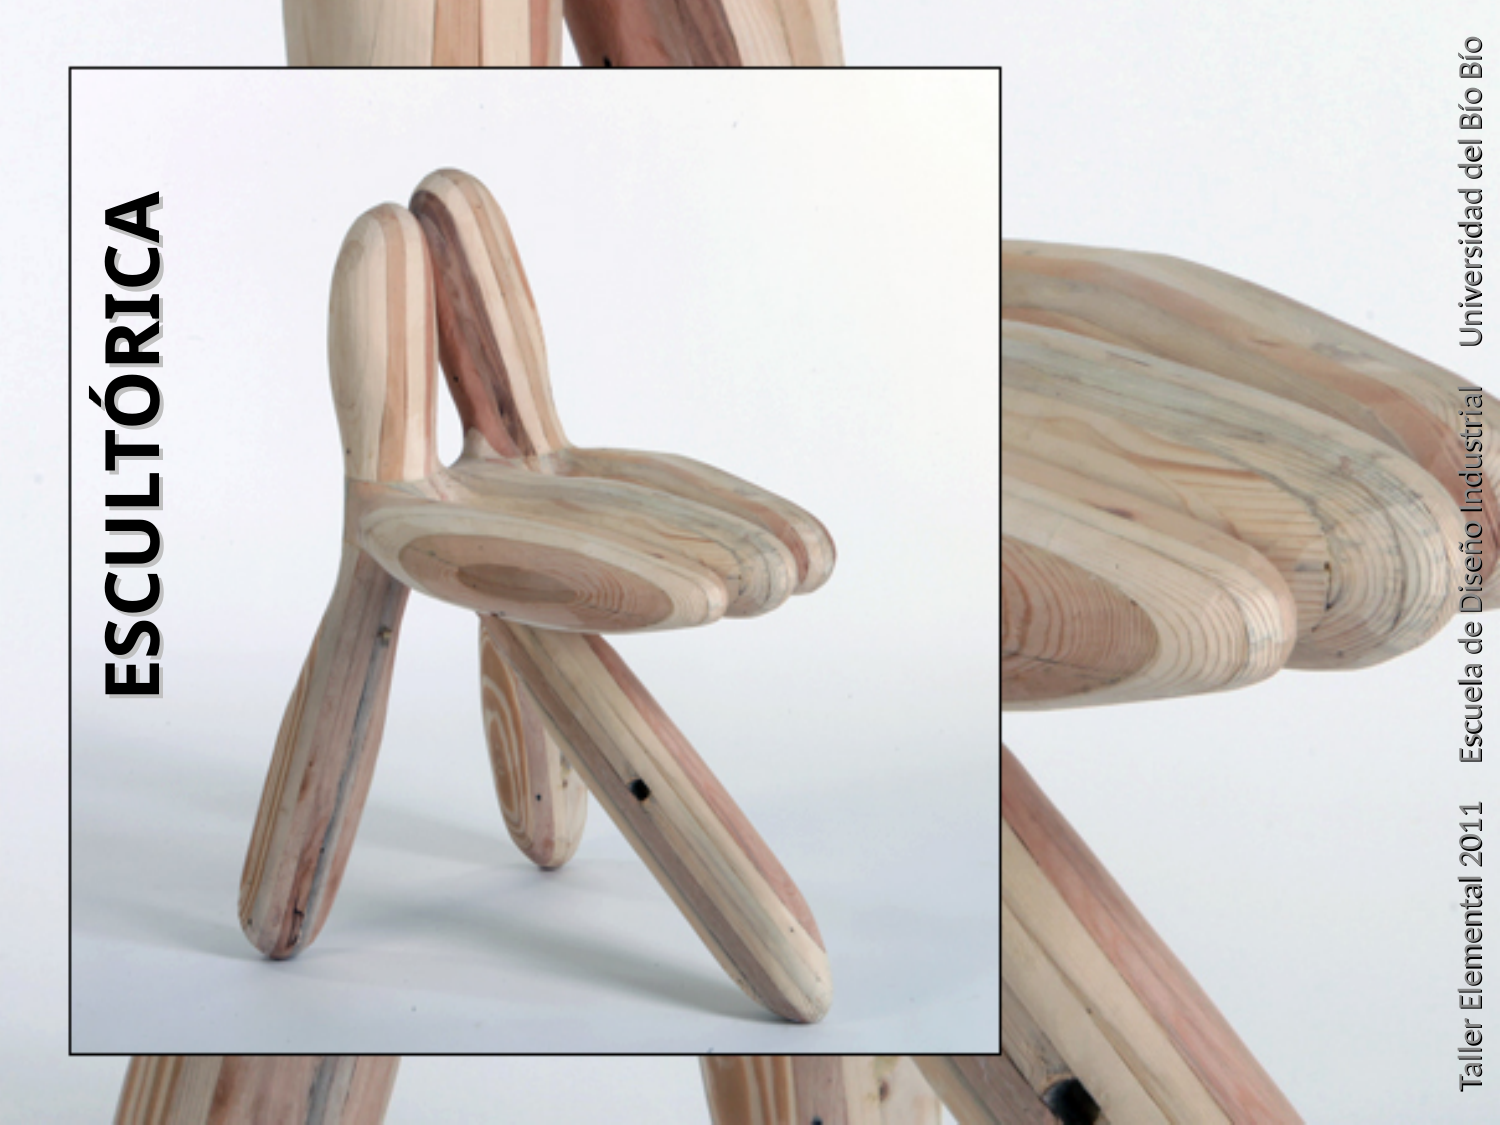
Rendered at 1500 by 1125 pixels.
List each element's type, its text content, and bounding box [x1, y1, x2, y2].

text_box ESCULTÓRICA [77, 19, 184, 717]
text_box Taller Elemental 2011 Escuela de Diseño Industrial Universidad del Bío Bío [1435, 0, 1500, 1106]
picture [0, 0, 1500, 1125]
